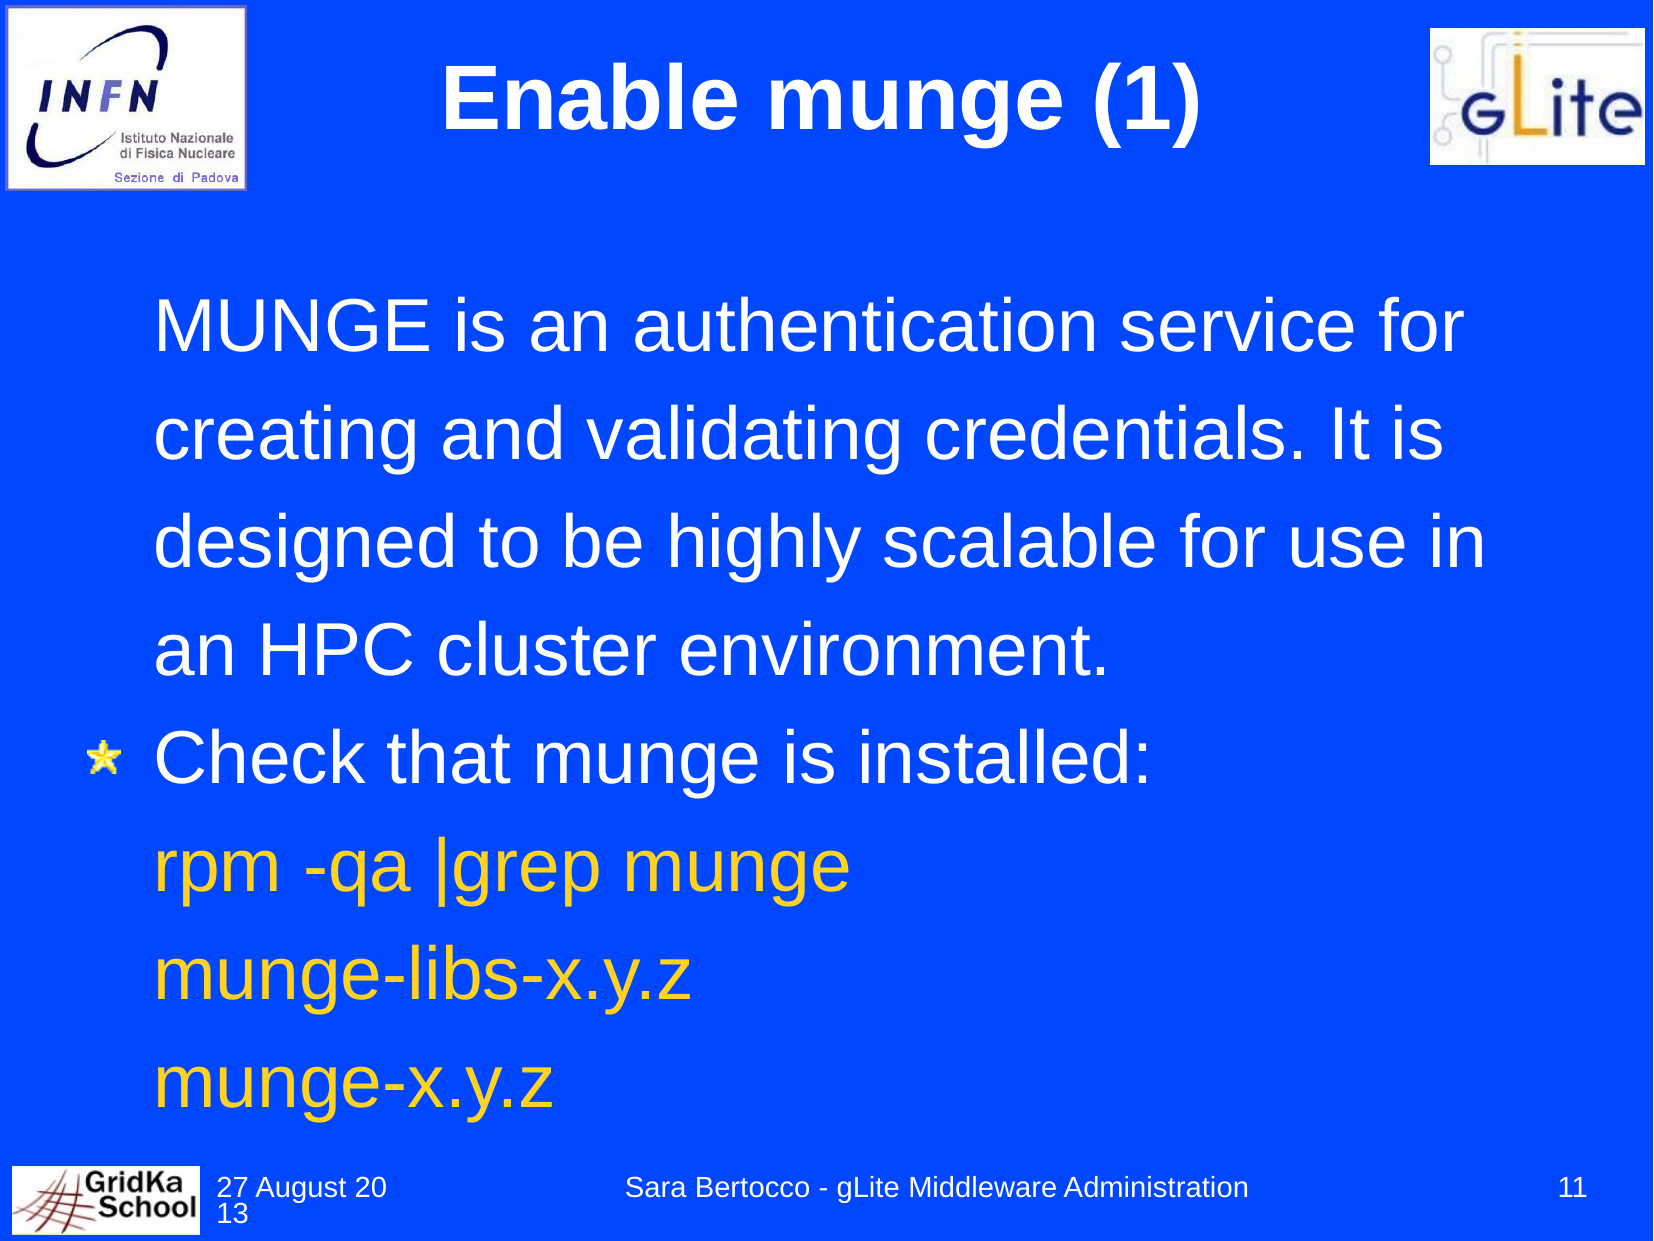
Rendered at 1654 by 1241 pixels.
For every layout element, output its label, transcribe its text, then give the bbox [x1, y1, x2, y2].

text_box MUNGE is an authentication service for creating and validating credentials. It is designed to be highly scalable for use in an HPC cluster environment. Check that munge is installed: rpm -qa |grep munge munge-libs-x.y.z munge-x.y.z [72, 234, 1524, 1089]
picture [12, 1166, 200, 1235]
picture [5, 5, 247, 9]
picture [5, 186, 247, 191]
title Enable munge (1) [0, 9, 1645, 186]
